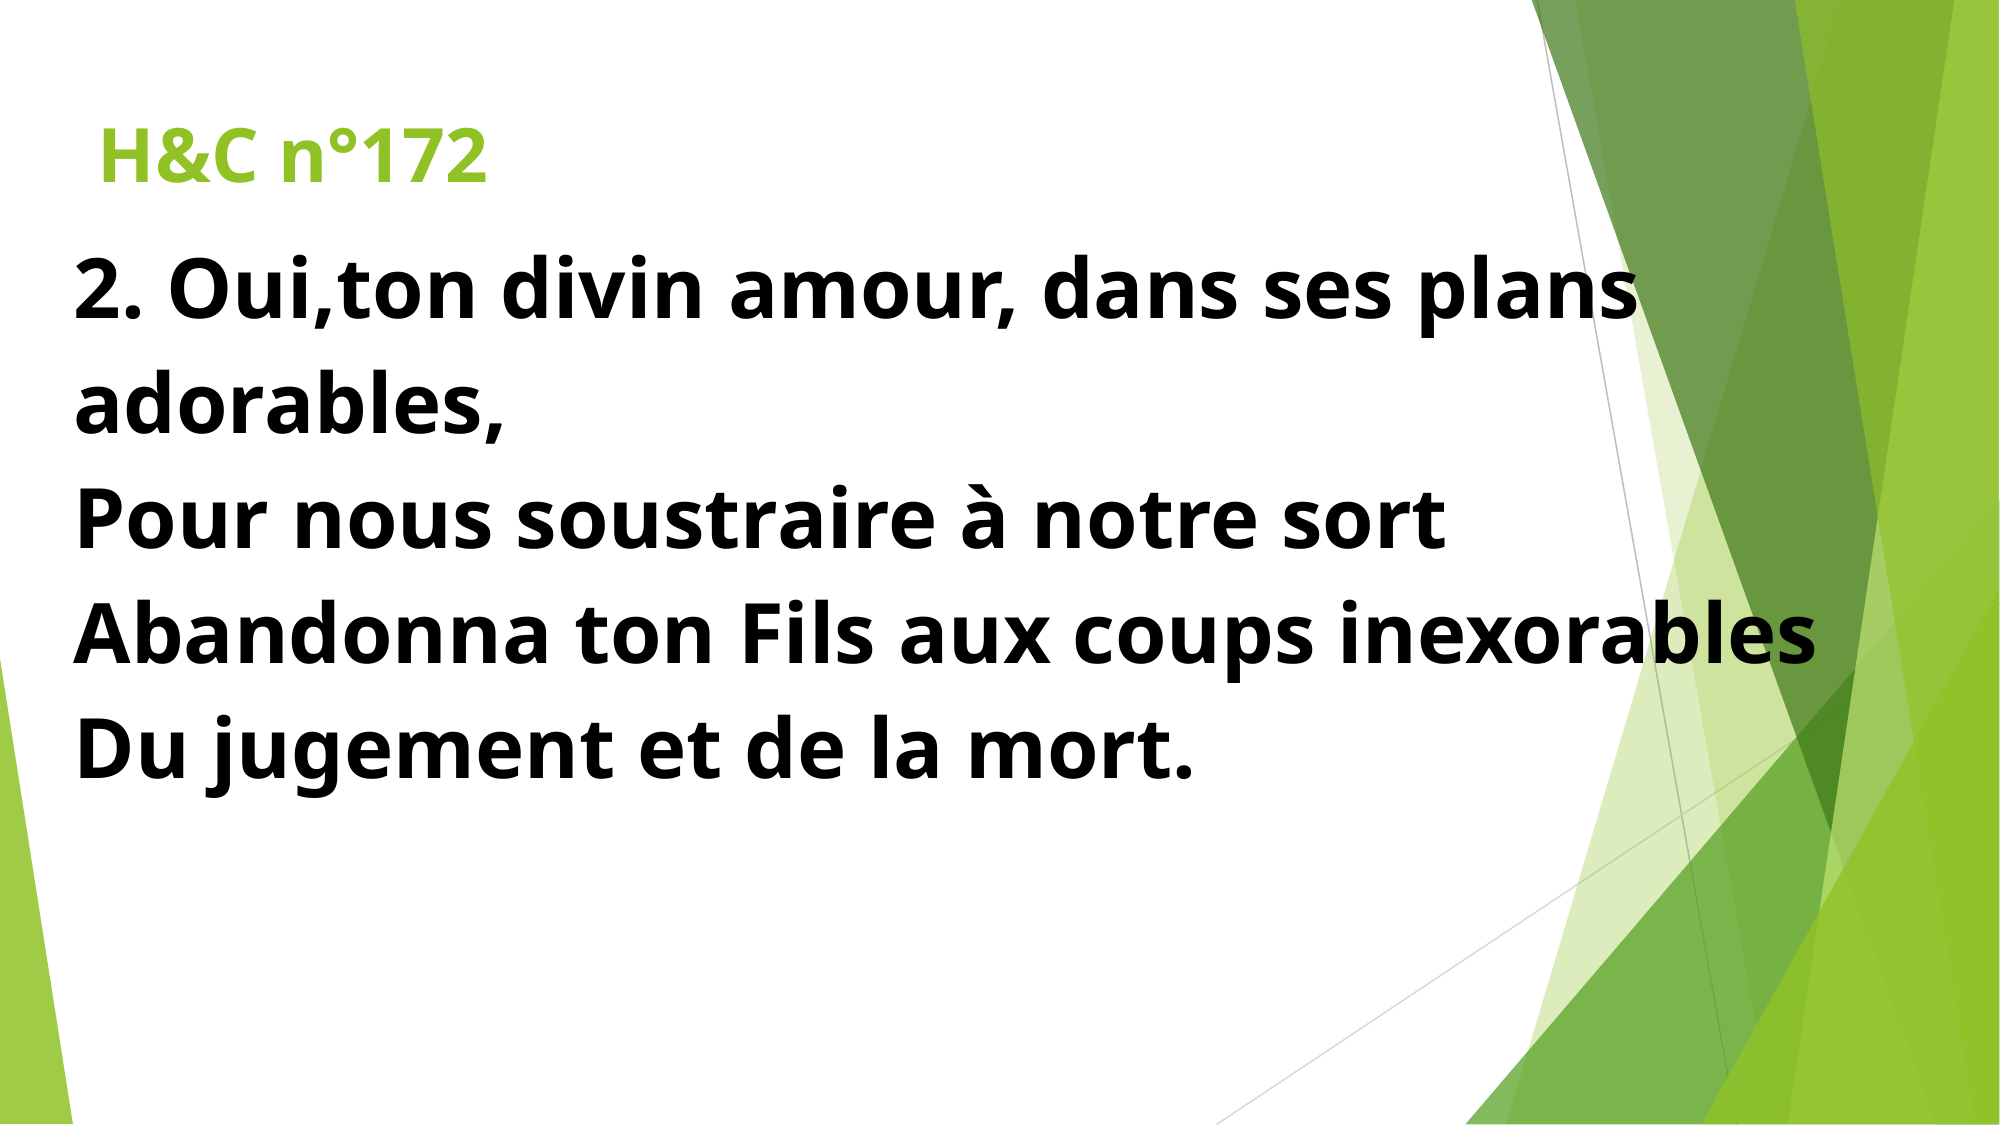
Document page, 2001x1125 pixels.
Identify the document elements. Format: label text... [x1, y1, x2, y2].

text_box 2. Oui,ton divin amour, dans ses plans adorables, Pour nous soustraire à notre sort Abandonna ton Fils aux coups inexorables Du jugement et de la mort. [59, 213, 2001, 1037]
text_box H&C n°172 [82, 99, 1522, 213]
